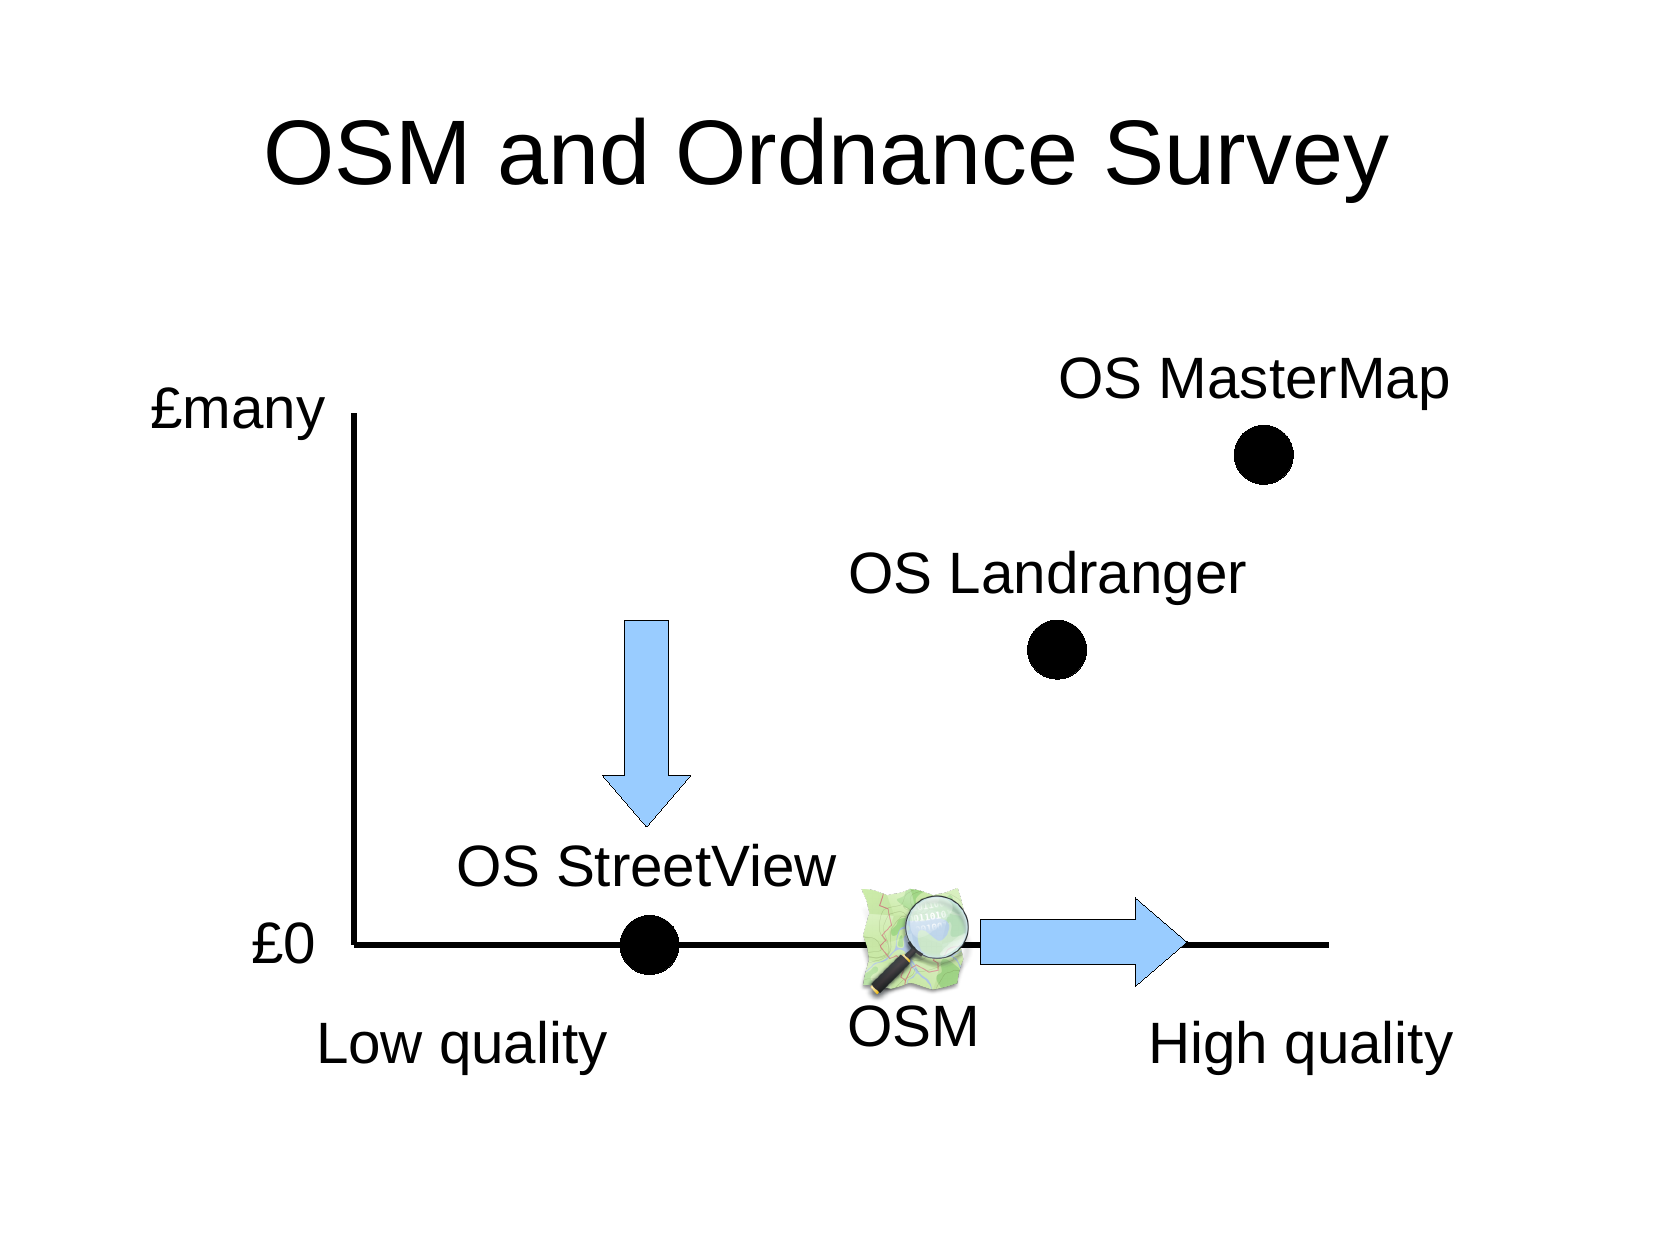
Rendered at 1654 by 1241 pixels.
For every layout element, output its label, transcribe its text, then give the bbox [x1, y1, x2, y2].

text_box [980, 897, 1188, 987]
text_box [620, 931, 680, 975]
text_box OS StreetView [425, 826, 869, 931]
text_box OS Landranger [826, 533, 1270, 638]
text_box [1234, 443, 1294, 485]
text_box [1027, 638, 1087, 680]
text_box [602, 620, 691, 826]
text_box High quality [1133, 1003, 1489, 1105]
text_box £0 [236, 903, 355, 1004]
title OSM and Ordnance Survey [82, 56, 1571, 250]
text_box Low quality [301, 1003, 656, 1105]
text_box OSM [832, 986, 1010, 1091]
picture [857, 888, 974, 1005]
text_box OS MasterMap [1033, 338, 1477, 443]
text_box £many [135, 368, 378, 473]
